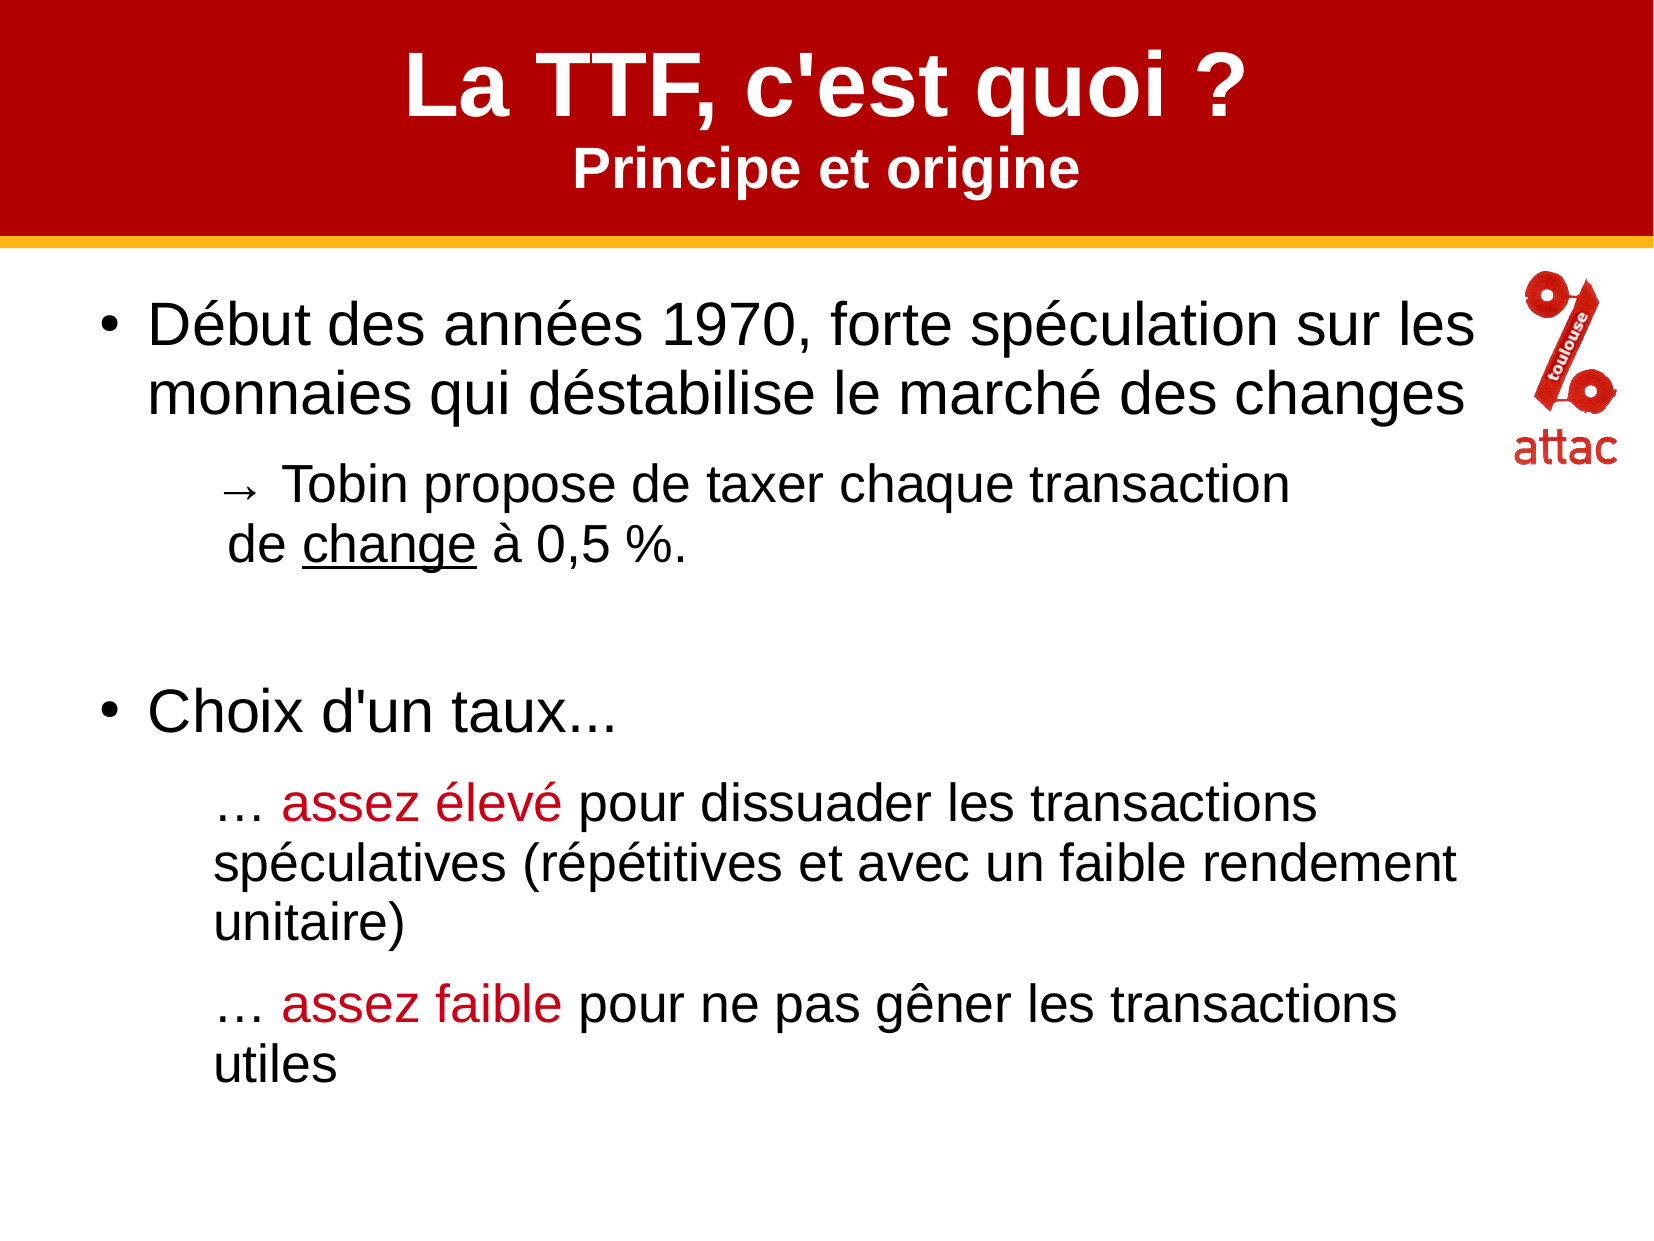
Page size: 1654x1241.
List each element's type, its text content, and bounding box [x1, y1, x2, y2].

title La TTF, c'est quoi ? Principe et origine [82, 21, 1571, 214]
picture [1509, 265, 1625, 473]
list Début des années 1970, forte spéculation sur les monnaies qui déstabilise le marché des changes → Tobin propose de taxer chaque transaction de change à 0,5 %. Choix d'un taux... … assez élevé pour dissuader les transactions spéculatives (répétitives et avec un faible rendement unitaire) … assez faible pour ne pas gêner les transactions utiles [82, 290, 1506, 1109]
